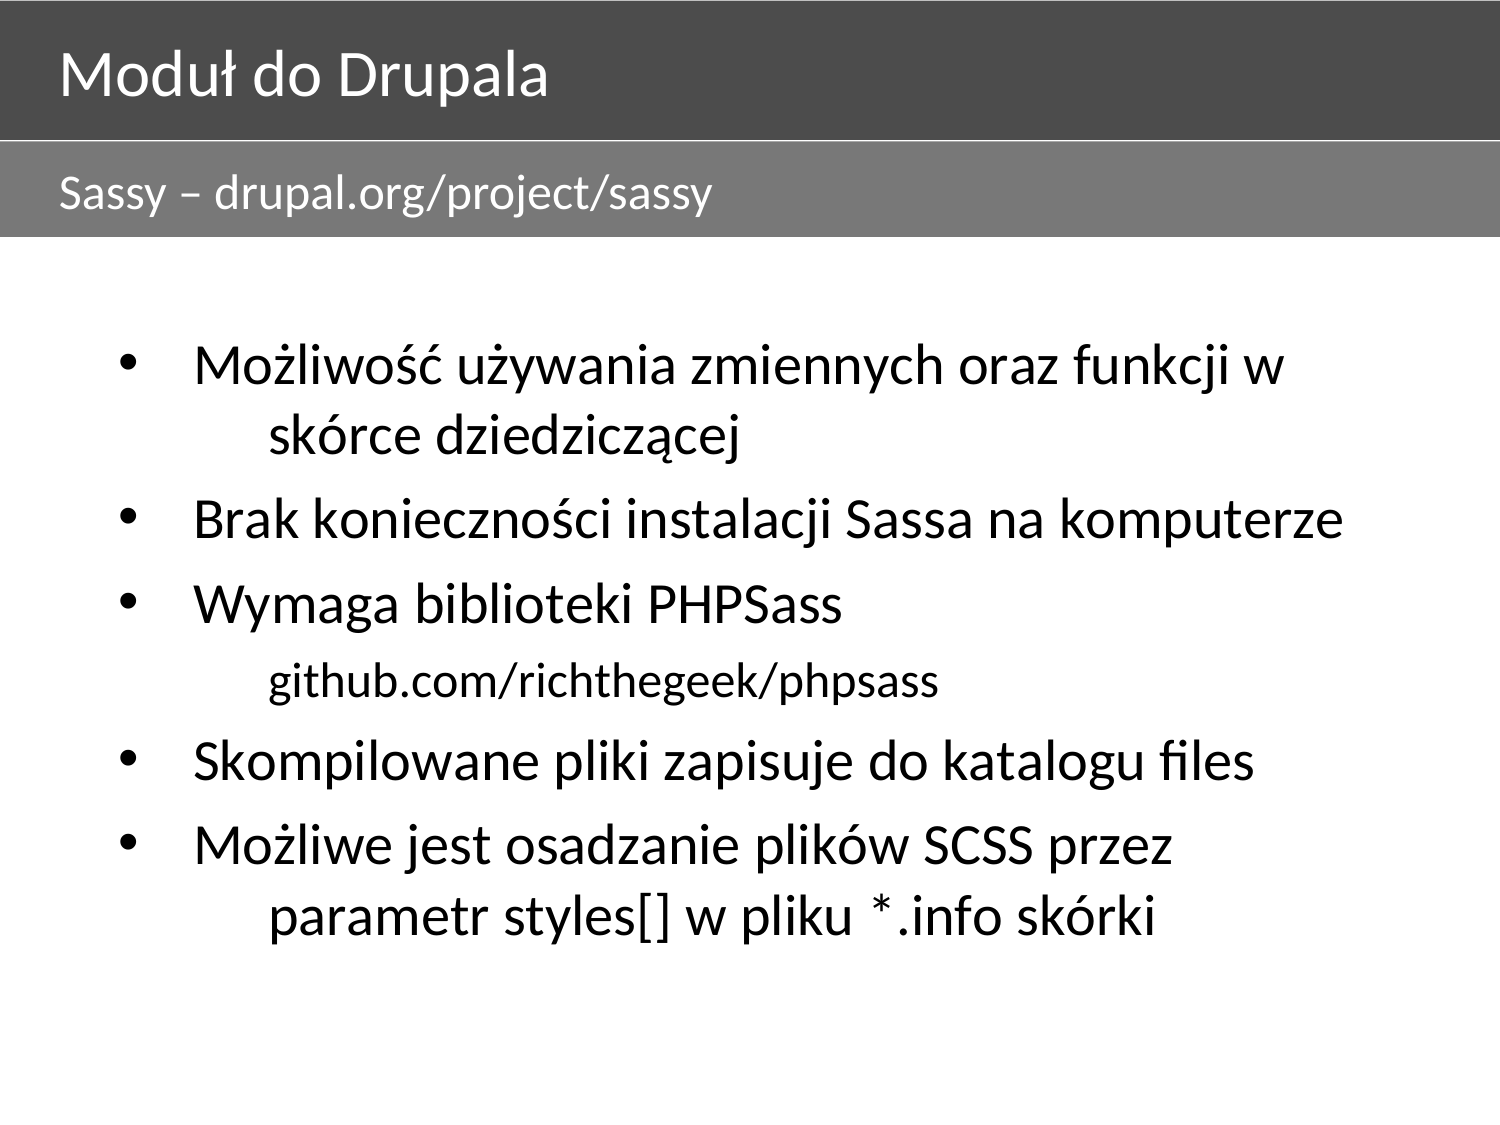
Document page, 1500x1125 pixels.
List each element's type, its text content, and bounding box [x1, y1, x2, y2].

text_box Sassy – drupal.org/project/sassy [0, 141, 1500, 237]
text_box Moduł do Drupala [0, 1, 1500, 140]
subtitle Możliwość używania zmiennych oraz funkcji w skórce dziedziczącej Brak konieczności instalacji Sassa na komputerze Wymaga biblioteki PHPSass github.com/richthegeek/phpsass Skompilowane pliki zapisuje do katalogu files Możliwe jest osadzanie plików SCSS przez parametr styles[] w pliku *.info skórki [0, 237, 1500, 971]
